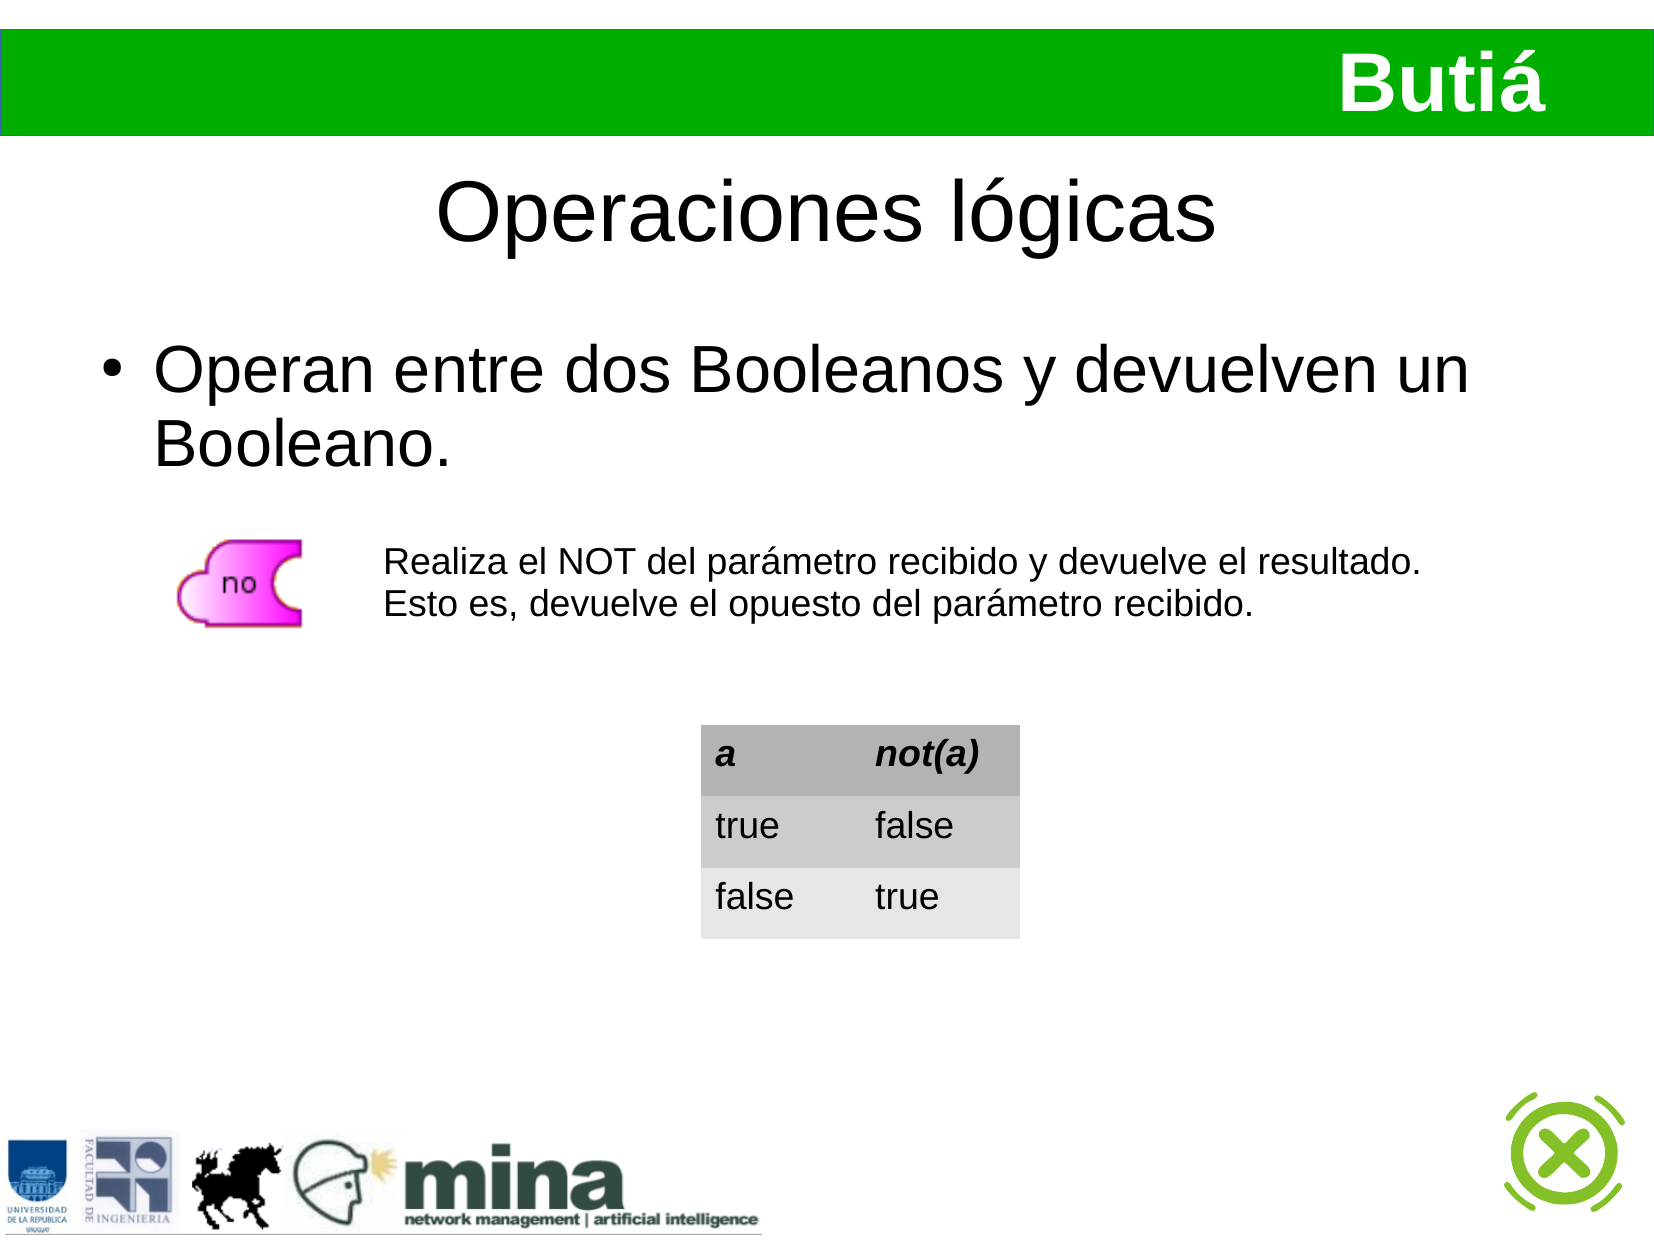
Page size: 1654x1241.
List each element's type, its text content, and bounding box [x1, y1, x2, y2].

picture [171, 538, 307, 633]
text_box Realiza el NOT del parámetro recibido y devuelve el resultado. Esto es, devuelve el opuesto del parámetro recibido. [368, 533, 1438, 632]
title Operaciones lógicas [82, 108, 1571, 316]
list Operan entre dos Booleanos y devuelven un Booleano. [82, 331, 1571, 1051]
table_cell false [701, 868, 860, 939]
table_cell true [860, 868, 1020, 939]
table_cell true [701, 796, 860, 868]
table_header a [701, 725, 860, 796]
picture [1504, 1092, 1625, 1212]
picture [5, 1130, 762, 1235]
table_header not(a) [860, 725, 1020, 796]
table_cell false [860, 796, 1020, 868]
